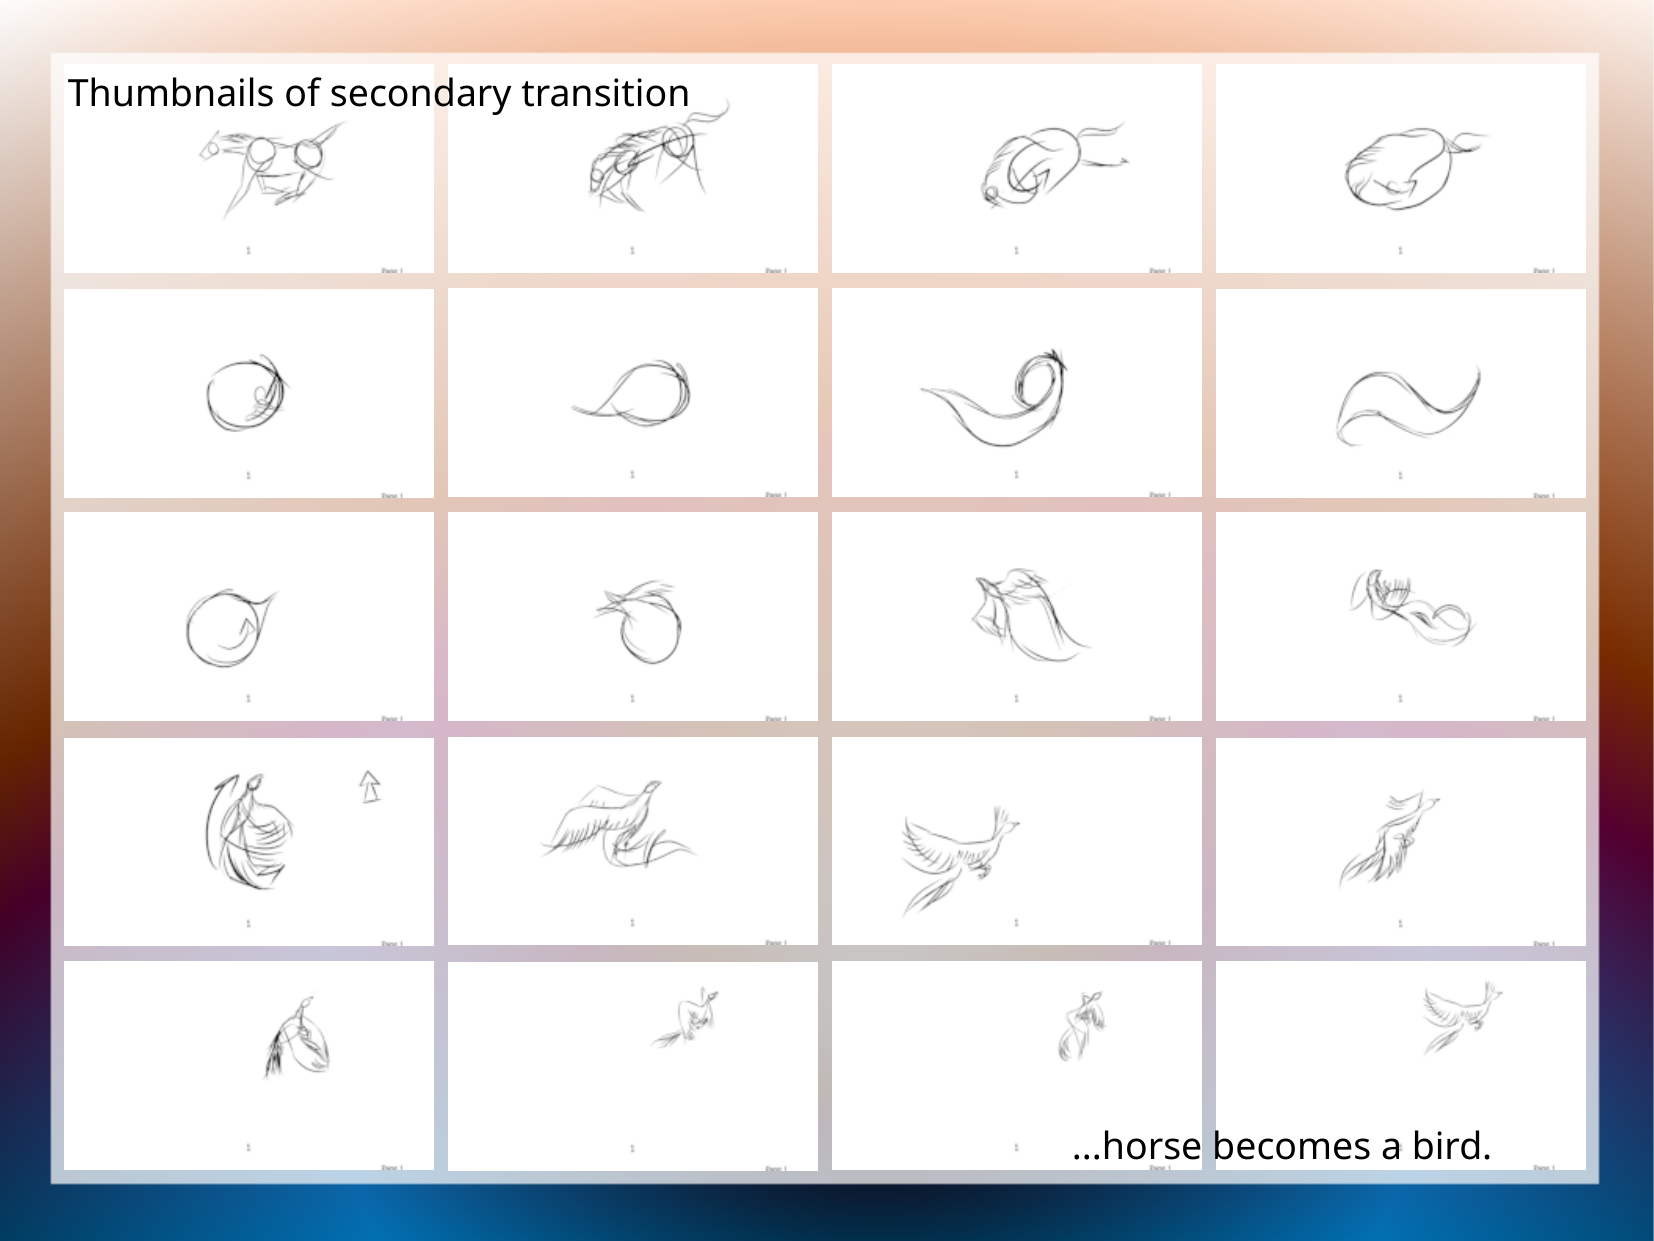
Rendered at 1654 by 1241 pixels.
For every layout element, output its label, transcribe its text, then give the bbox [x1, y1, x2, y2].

text_box ...horse becomes a bird. [1057, 1111, 1618, 1188]
picture [0, 0, 1654, 1241]
text_box Thumbnails of secondary transition [53, 59, 807, 135]
